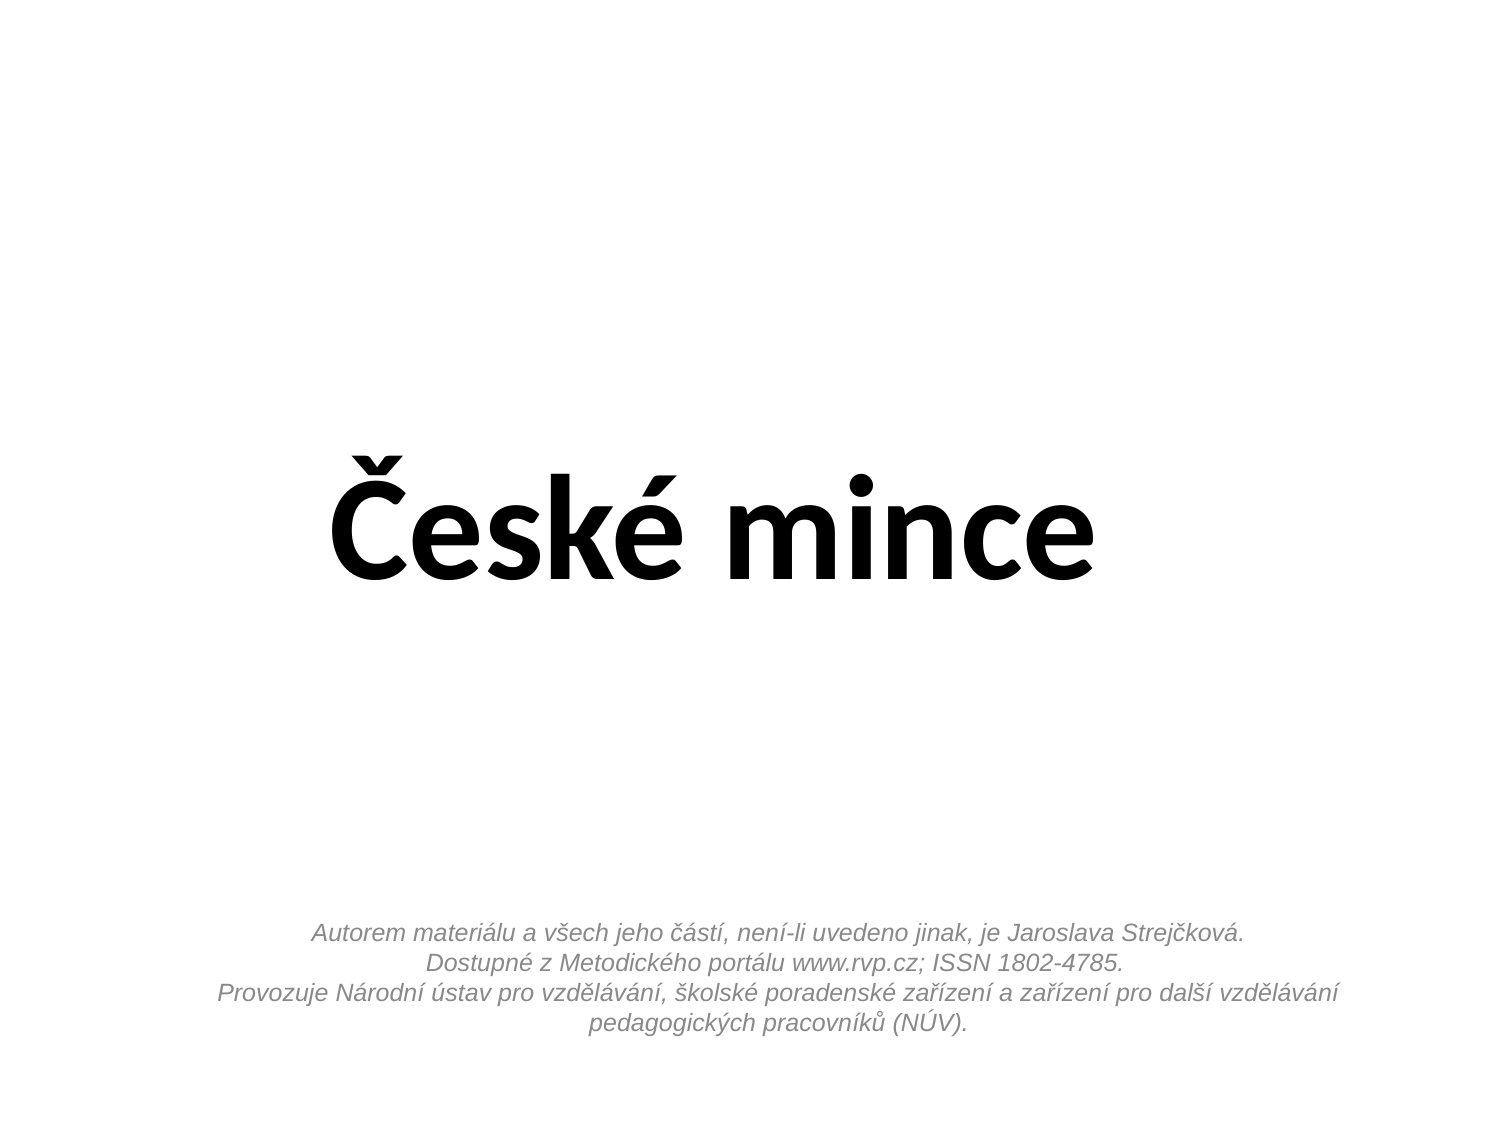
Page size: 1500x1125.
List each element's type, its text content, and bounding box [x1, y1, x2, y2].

text_box Autorem materiálu a všech jeho částí, není-li uvedeno jinak, je Jaroslava Strejčková. Dostupné z Metodického portálu www.rvp.cz; ISSN 1802-4785. Provozuje Národní ústav pro vzdělávání, školské poradenské zařízení a zařízení pro další vzdělávání pedagogických pracovníků (NÚV). [165, 909, 1394, 970]
title České mince [93, 351, 1369, 799]
